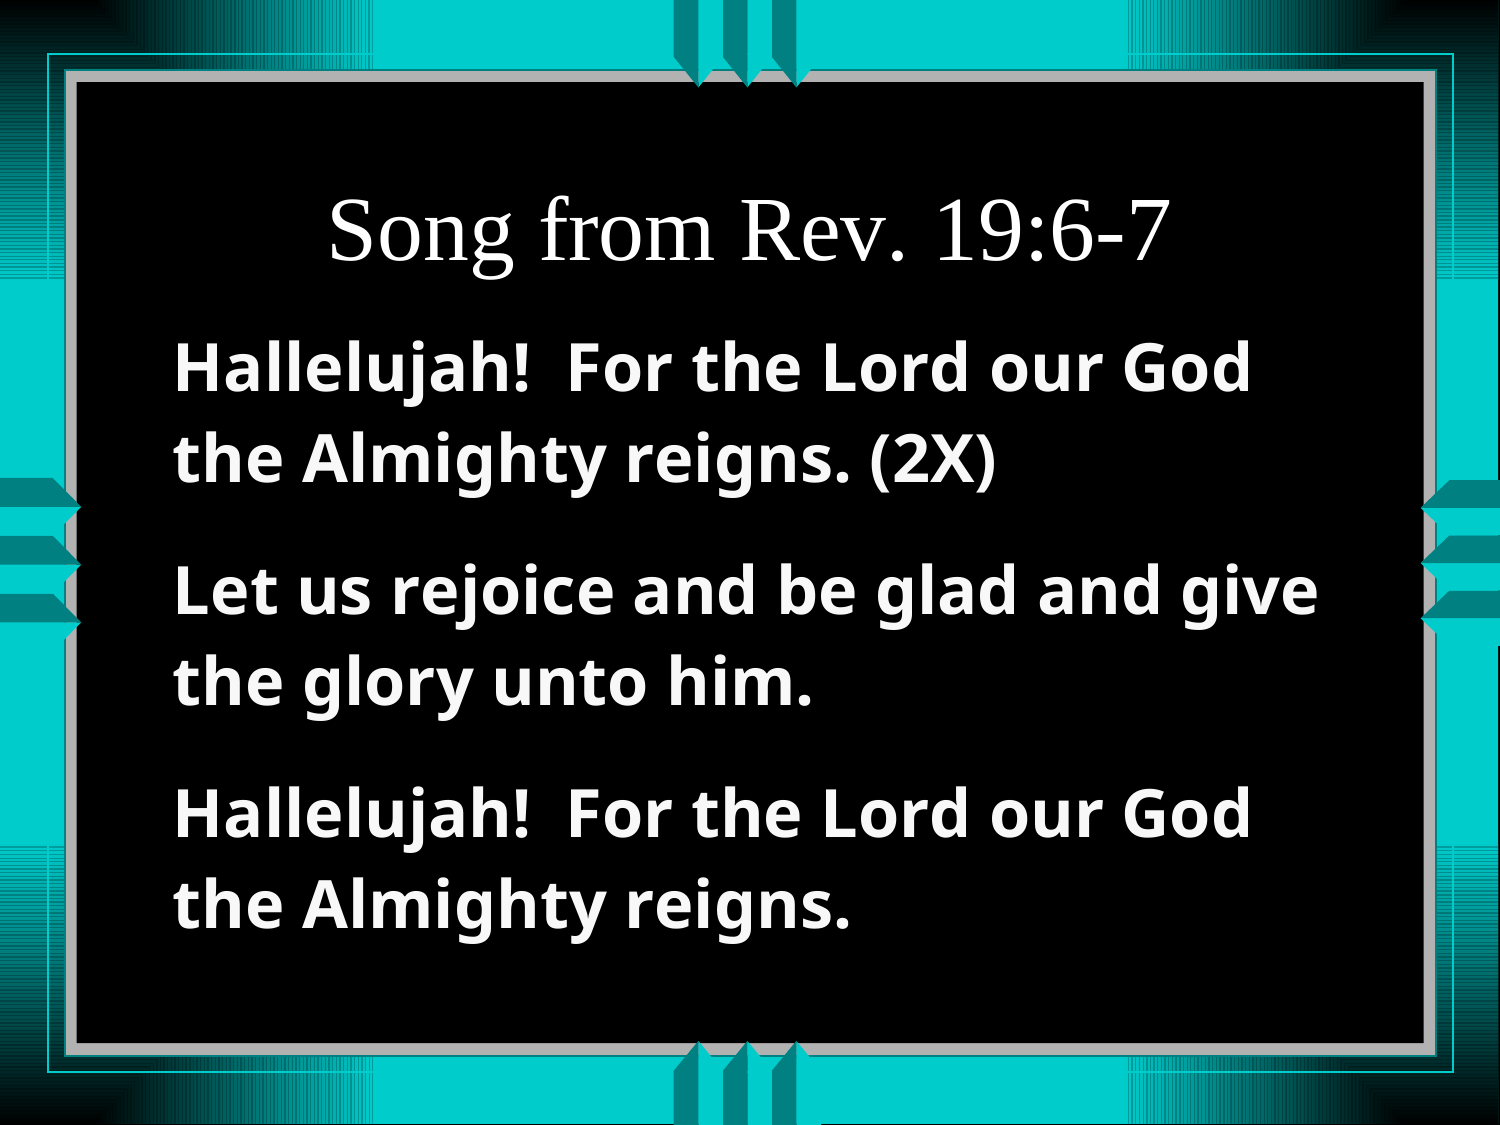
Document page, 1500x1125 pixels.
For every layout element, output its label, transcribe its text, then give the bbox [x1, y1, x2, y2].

title Song from Rev. 19:6-7 [112, 99, 1388, 288]
text_box Hallelujah! For the Lord our God the Almighty reigns. (2X) Let us rejoice and be glad and give the glory unto him. Hallelujah! For the Lord our God the Almighty reigns. [157, 312, 1343, 956]
